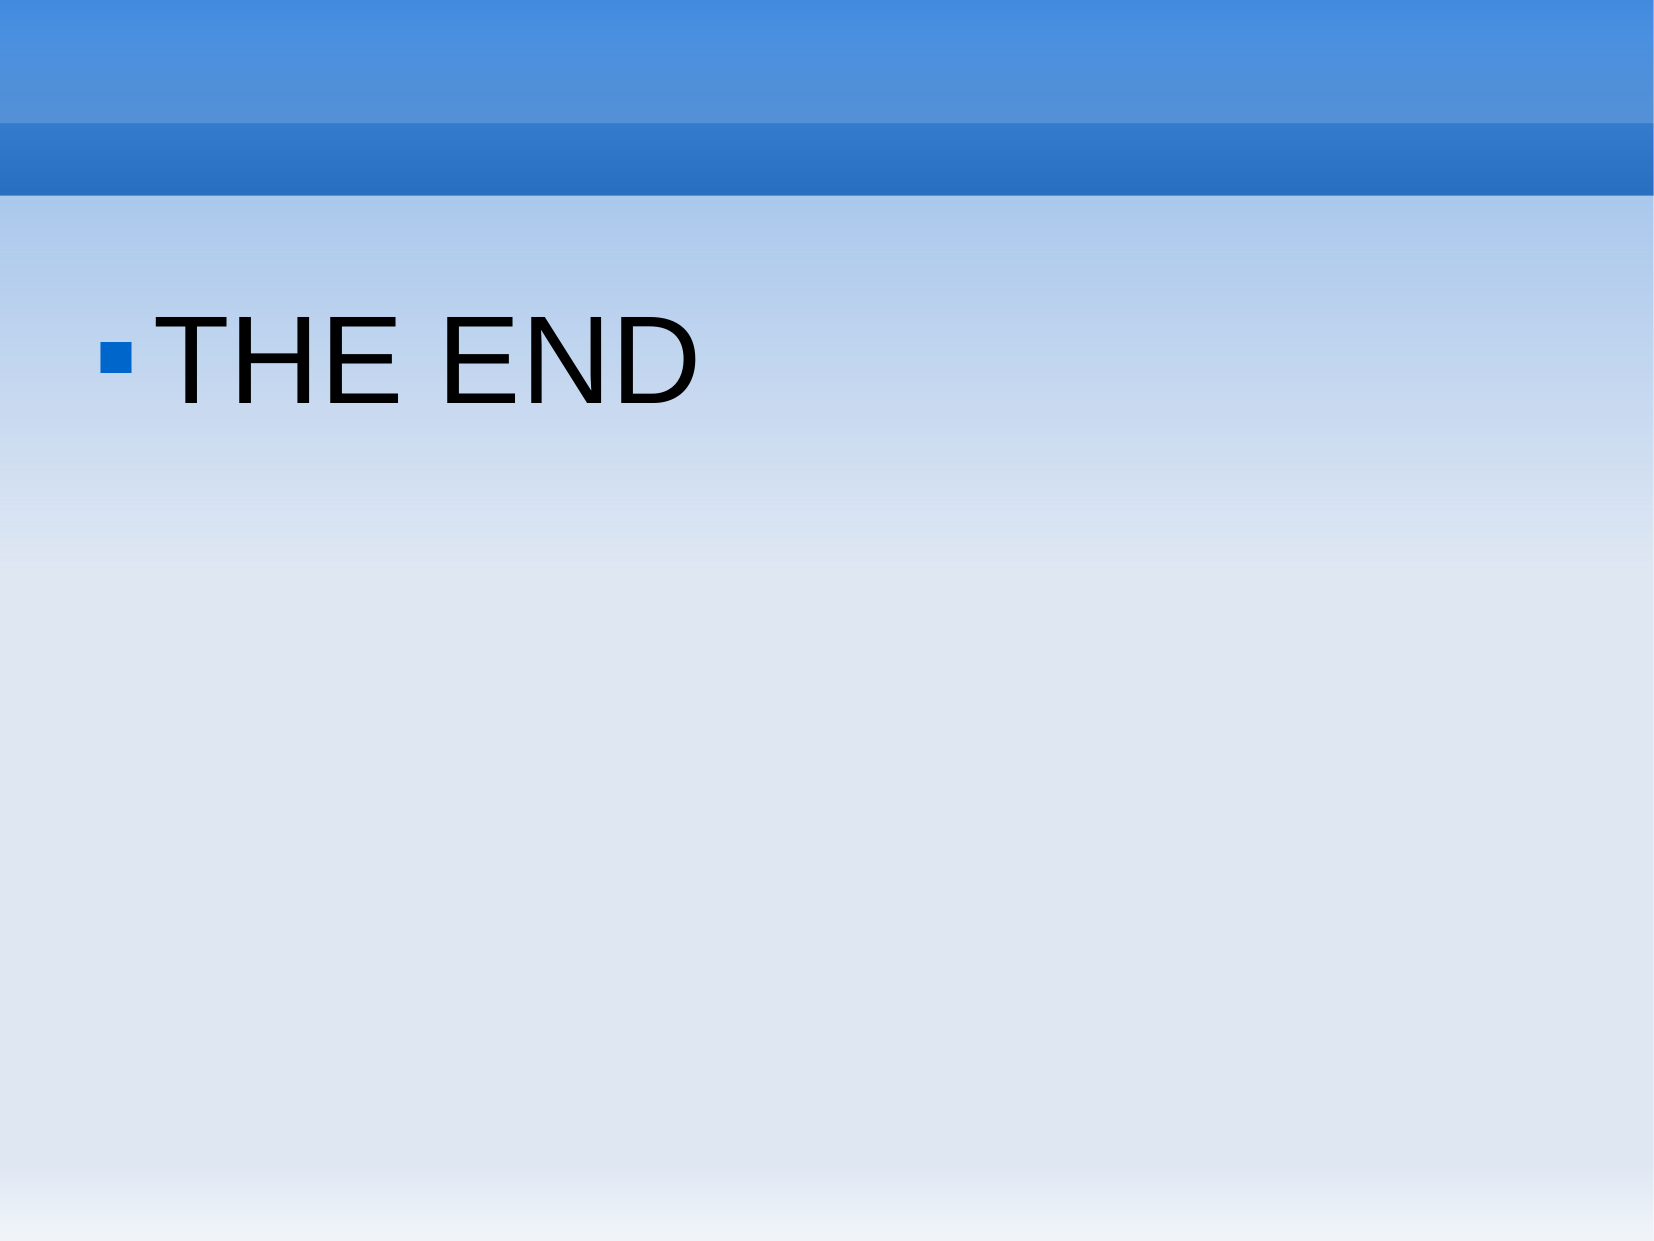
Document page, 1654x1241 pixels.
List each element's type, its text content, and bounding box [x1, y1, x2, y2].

picture [0, 0, 1654, 1241]
list THE END [82, 290, 1571, 1109]
